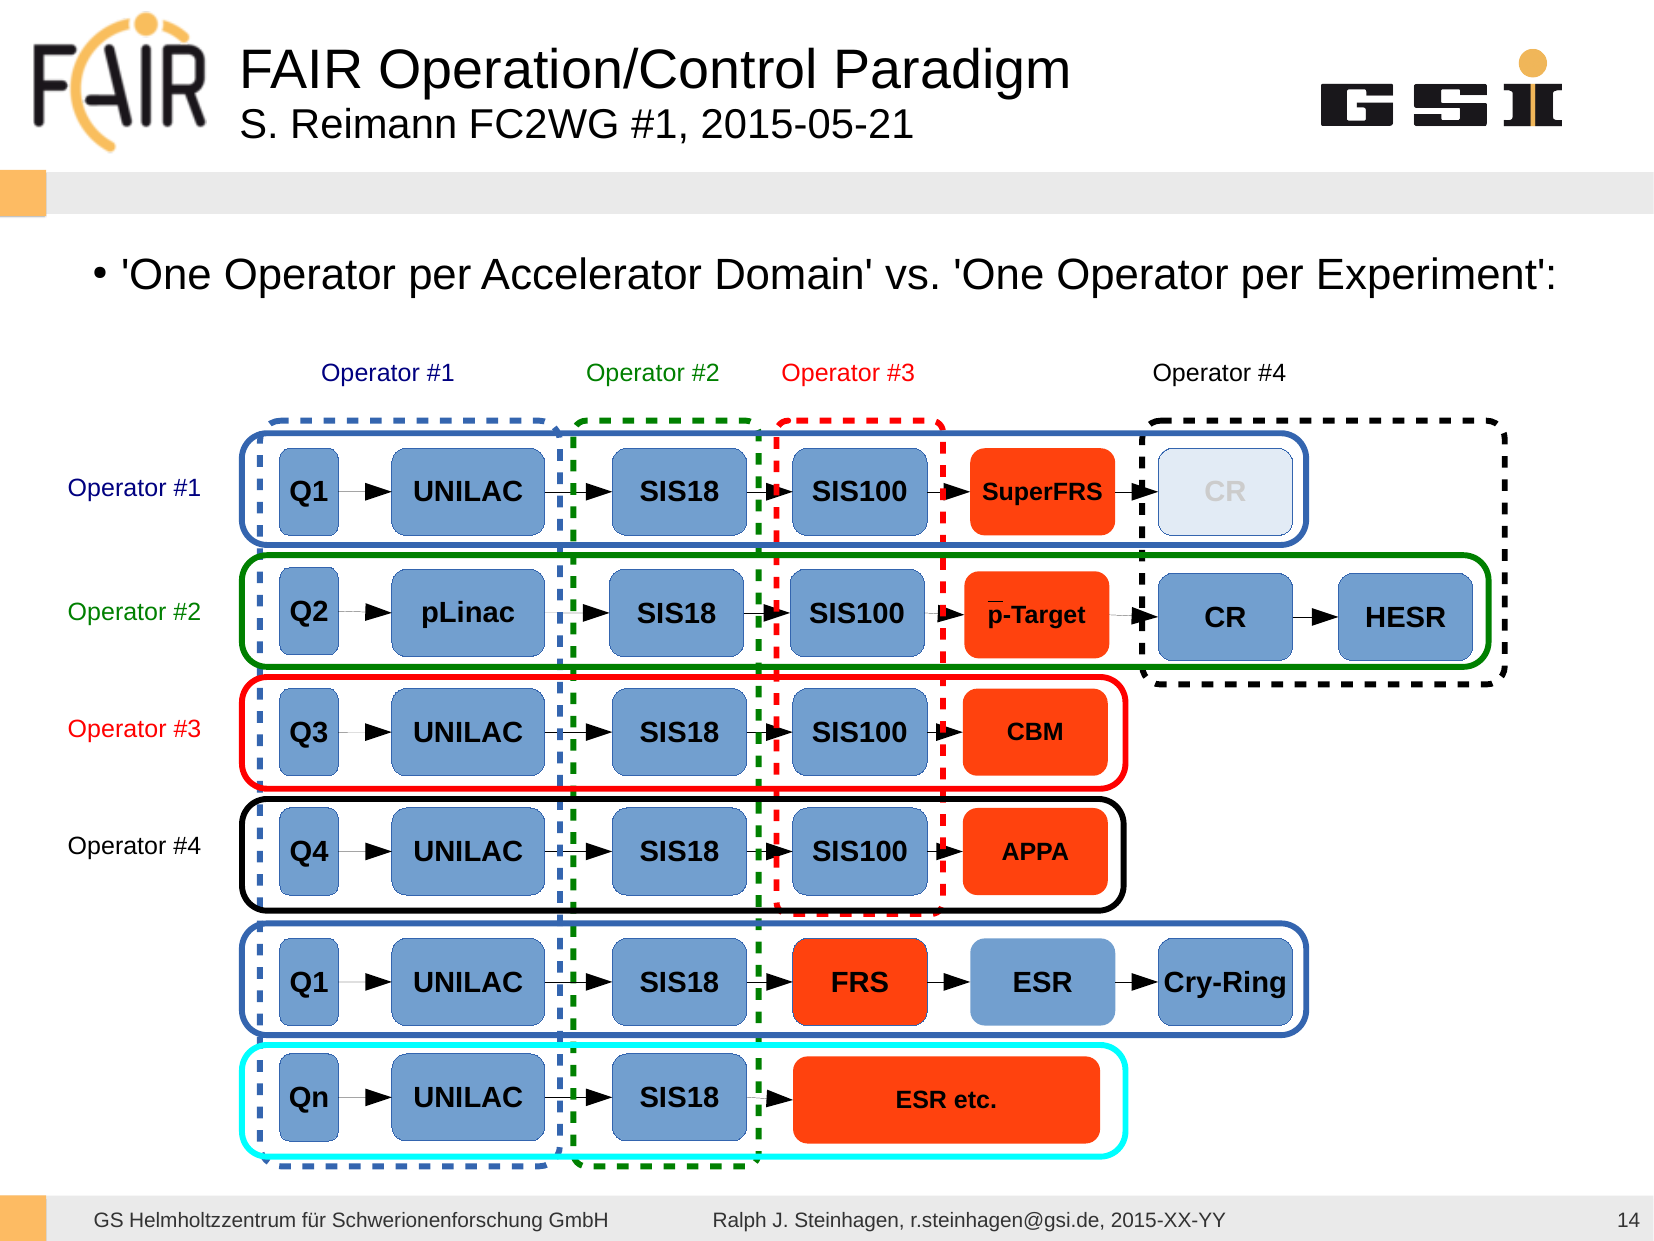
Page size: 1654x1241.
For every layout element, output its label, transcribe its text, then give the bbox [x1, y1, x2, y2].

text_box Cry-Ring [1158, 938, 1293, 1026]
text_box UNILAC [391, 938, 545, 1026]
text_box p-Target [964, 571, 1110, 659]
text_box Operator #1 [52, 466, 234, 514]
text_box SIS100 [792, 807, 928, 896]
text_box SIS100 [792, 448, 928, 536]
text_box SIS18 [612, 448, 747, 536]
picture [1319, 46, 1564, 129]
text_box FRS [792, 938, 928, 1026]
text_box Operator #1 [306, 351, 487, 399]
picture [33, 10, 207, 155]
text_box Operator #3 [52, 707, 234, 755]
text_box CR [1158, 573, 1293, 661]
text_box Operator #2 [52, 589, 234, 638]
text_box UNILAC [391, 688, 545, 776]
text_box [1158, 448, 1293, 536]
text_box SIS18 [612, 1053, 747, 1141]
text_box SIS100 [790, 569, 925, 657]
text_box UNILAC [391, 807, 545, 896]
text_box APPA [962, 807, 1108, 896]
title FAIR Operation/Control Paradigm S. Reimann FC2WG #1, 2015-05-21 [239, 23, 1223, 162]
text_box ESR [970, 938, 1116, 1026]
text_box SuperFRS [970, 448, 1116, 536]
text_box SIS18 [612, 938, 747, 1026]
text_box Q3 [279, 688, 339, 776]
text_box Q2 [279, 567, 339, 655]
text_box Q1 [279, 938, 339, 1026]
text_box CBM [962, 688, 1108, 776]
text_box UNILAC [391, 448, 545, 536]
text_box pLinac [391, 569, 545, 657]
text_box Operator #2 [571, 351, 752, 399]
text_box Operator #3 [766, 351, 948, 399]
text_box SIS100 [792, 688, 928, 776]
text_box SIS18 [612, 688, 747, 776]
list 'One Operator per Accelerator Domain' vs. 'One Operator per Experiment': [82, 249, 1571, 345]
text_box Qn [279, 1053, 339, 1142]
text_box UNILAC [391, 1053, 545, 1141]
text_box Q4 [279, 807, 339, 896]
text_box SIS18 [609, 569, 744, 657]
text_box SIS18 [612, 807, 747, 896]
text_box ESR etc. [793, 1056, 1101, 1144]
text_box Q1 [279, 448, 339, 536]
text_box Operator #4 [1137, 351, 1319, 399]
text_box HESR [1338, 573, 1473, 661]
text_box Operator #4 [53, 824, 234, 872]
